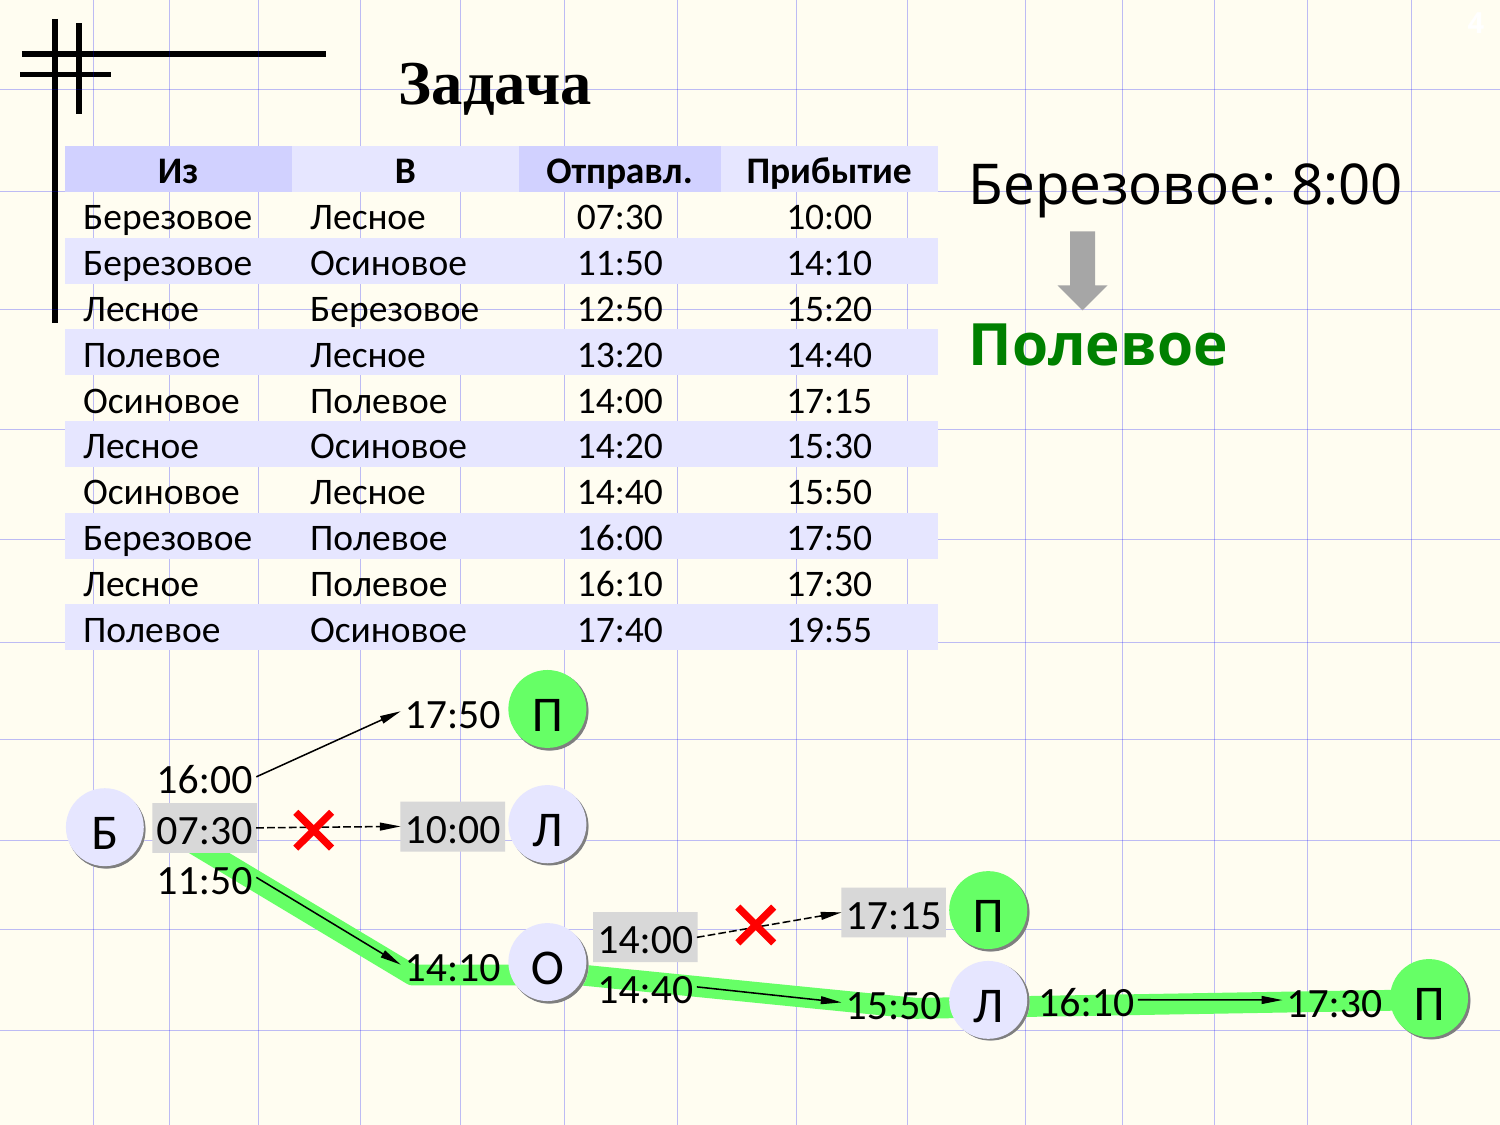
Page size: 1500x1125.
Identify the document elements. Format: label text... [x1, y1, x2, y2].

table_cell Березовое [65, 238, 292, 284]
text_box 14:40 [593, 962, 698, 1012]
table_header Отправл. [519, 146, 721, 192]
table_cell Лесное [292, 192, 519, 238]
table_cell Полевое [65, 329, 292, 375]
table_cell Полевое [292, 559, 519, 604]
table_cell 14:40 [721, 329, 938, 375]
table_cell 12:50 [519, 284, 721, 329]
table_cell 13:20 [519, 329, 721, 375]
text_box [735, 904, 777, 946]
table_cell 16:00 [519, 513, 721, 559]
table_header Из [65, 146, 292, 192]
table_cell Лесное [65, 284, 292, 329]
text_box Березовое: 8:00 [954, 141, 1461, 225]
title Задача [354, 34, 1426, 113]
text_box [1057, 231, 1108, 299]
table_header В [292, 146, 519, 192]
text_box 07:30 [152, 803, 258, 852]
table_cell Лесное [292, 467, 519, 513]
text_box 16:10 [1033, 975, 1139, 1025]
text_box П [1390, 959, 1469, 1038]
text_box Л [949, 960, 1028, 1039]
text_box 17:30 [1282, 975, 1387, 1026]
text_box 11:50 [152, 852, 258, 903]
table_cell Осиновое [65, 467, 292, 513]
table_cell 07:30 [519, 192, 721, 238]
text_box Л [508, 785, 587, 864]
table_cell 19:55 [721, 604, 938, 650]
table_cell Березовое [65, 192, 292, 238]
table_cell Лесное [292, 329, 519, 375]
table_cell 15:20 [721, 284, 938, 329]
text_box 10:00 [400, 801, 506, 852]
table_cell Осиновое [292, 238, 519, 284]
table_cell Лесное [65, 421, 292, 467]
table_cell 14:00 [519, 375, 721, 421]
table_cell Полевое [292, 513, 519, 559]
table_cell 16:10 [519, 559, 721, 604]
table_cell 10:00 [721, 192, 938, 238]
table_cell 11:50 [519, 238, 721, 284]
text_box П [508, 669, 587, 748]
text_box <номер> [1148, 0, 1499, 75]
table_cell Полевое [65, 604, 292, 650]
table_cell 17:15 [721, 375, 938, 421]
table_cell Березовое [292, 284, 519, 329]
table_cell Осиновое [65, 375, 292, 421]
table_cell Осиновое [292, 604, 519, 650]
table_cell Осиновое [292, 421, 519, 467]
text_box 14:10 [400, 939, 506, 990]
text_box О [508, 923, 587, 1002]
text_box 17:50 [400, 686, 506, 737]
table_cell Полевое [292, 375, 519, 421]
table_cell Лесное [65, 559, 292, 604]
table_cell 17:40 [519, 604, 721, 650]
text_box Б [65, 788, 144, 867]
table_cell 15:30 [721, 421, 938, 467]
table_cell 14:20 [519, 421, 721, 467]
table_cell 17:30 [721, 559, 938, 604]
text_box 14:00 [593, 912, 698, 962]
text_box [293, 809, 335, 851]
text_box 17:15 [841, 887, 946, 938]
table_cell 14:40 [519, 467, 721, 513]
table_cell Березовое [65, 513, 292, 559]
text_box Полевое [954, 299, 1461, 385]
table_cell 15:50 [721, 467, 938, 513]
text_box 15:50 [841, 977, 946, 1028]
table_cell 17:50 [721, 513, 938, 559]
table_header Прибытие [721, 146, 938, 192]
text_box П [949, 871, 1028, 950]
text_box 16:00 [152, 751, 258, 802]
table_cell 14:10 [721, 238, 938, 284]
